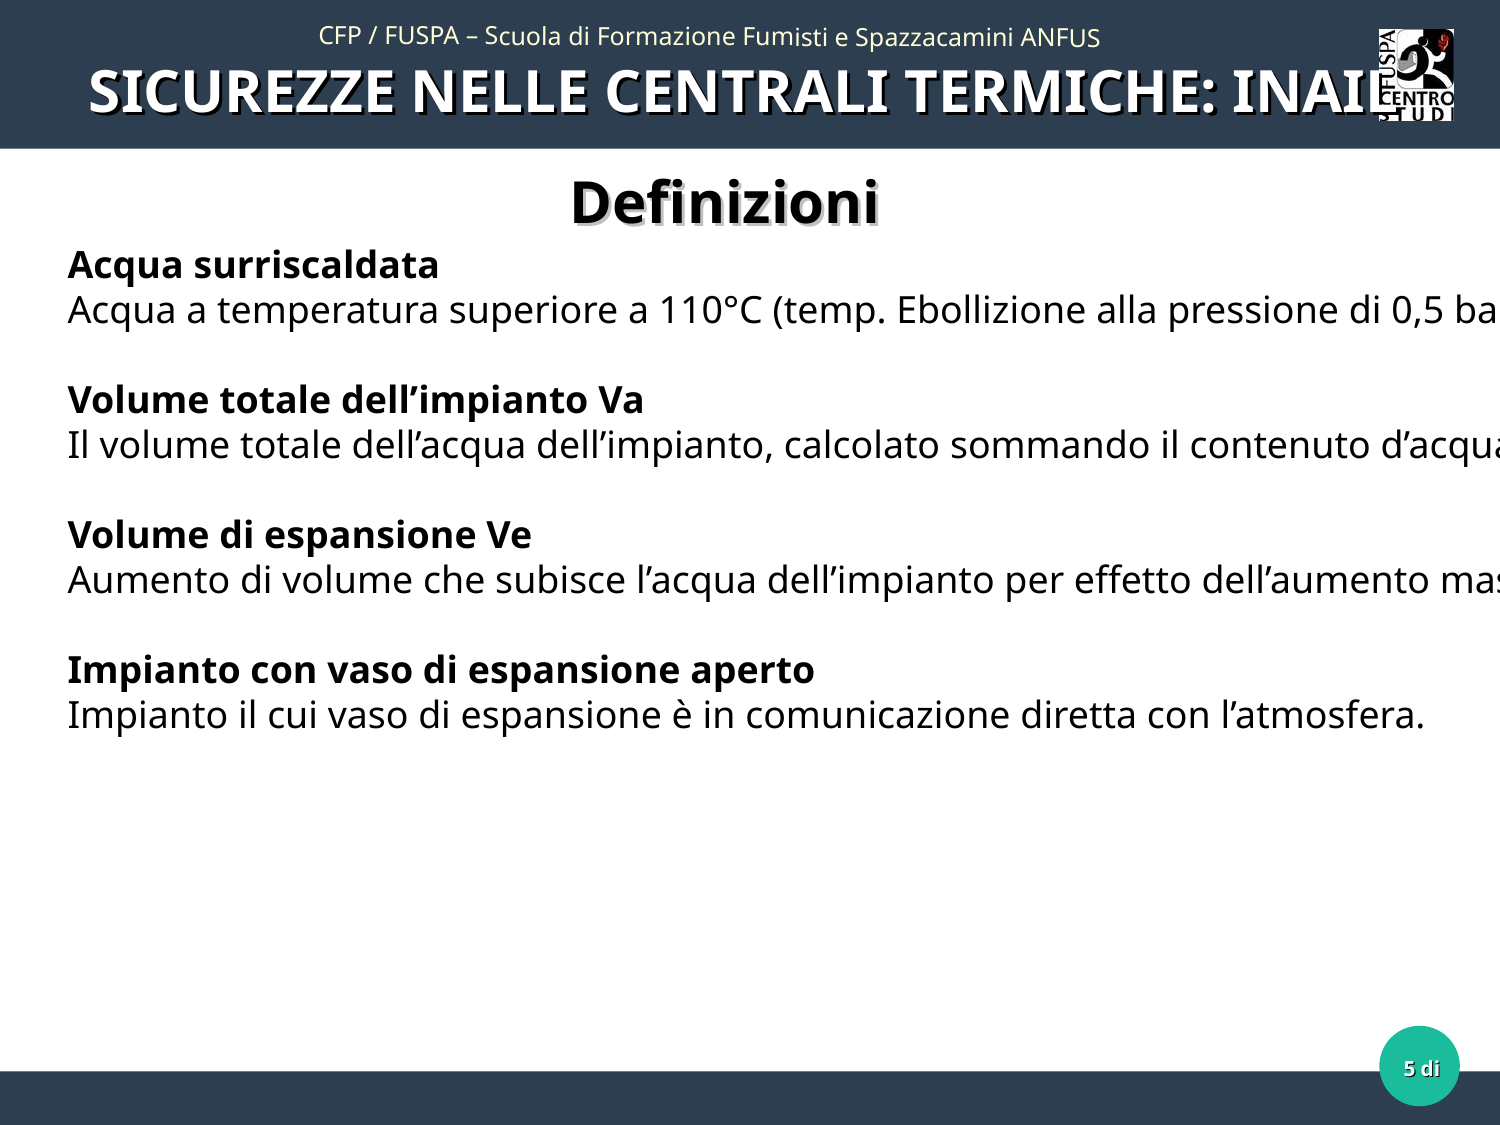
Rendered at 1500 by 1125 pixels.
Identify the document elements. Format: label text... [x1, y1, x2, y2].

title Definizioni [67, 159, 1384, 241]
text_box Acqua surriscaldata Acqua a temperatura superiore a 110°C (temp. Ebollizione alla pressione di 0,5 bar relativi) Volume totale dell’impianto Va Il volume totale dell’acqua dell’impianto, calcolato sommando il contenuto d’acqua dei generatori di calore, delle tubazioni, dei corpi scaldanti, etc… Volume di espansione Ve Aumento di volume che subisce l’acqua dell’impianto per effetto dell’aumento massimo di temperatura previsto in corso di esercizio. Impianto con vaso di espansione aperto Impianto il cui vaso di espansione è in comunicazione diretta con l’atmosfera. [67, 241, 1459, 932]
